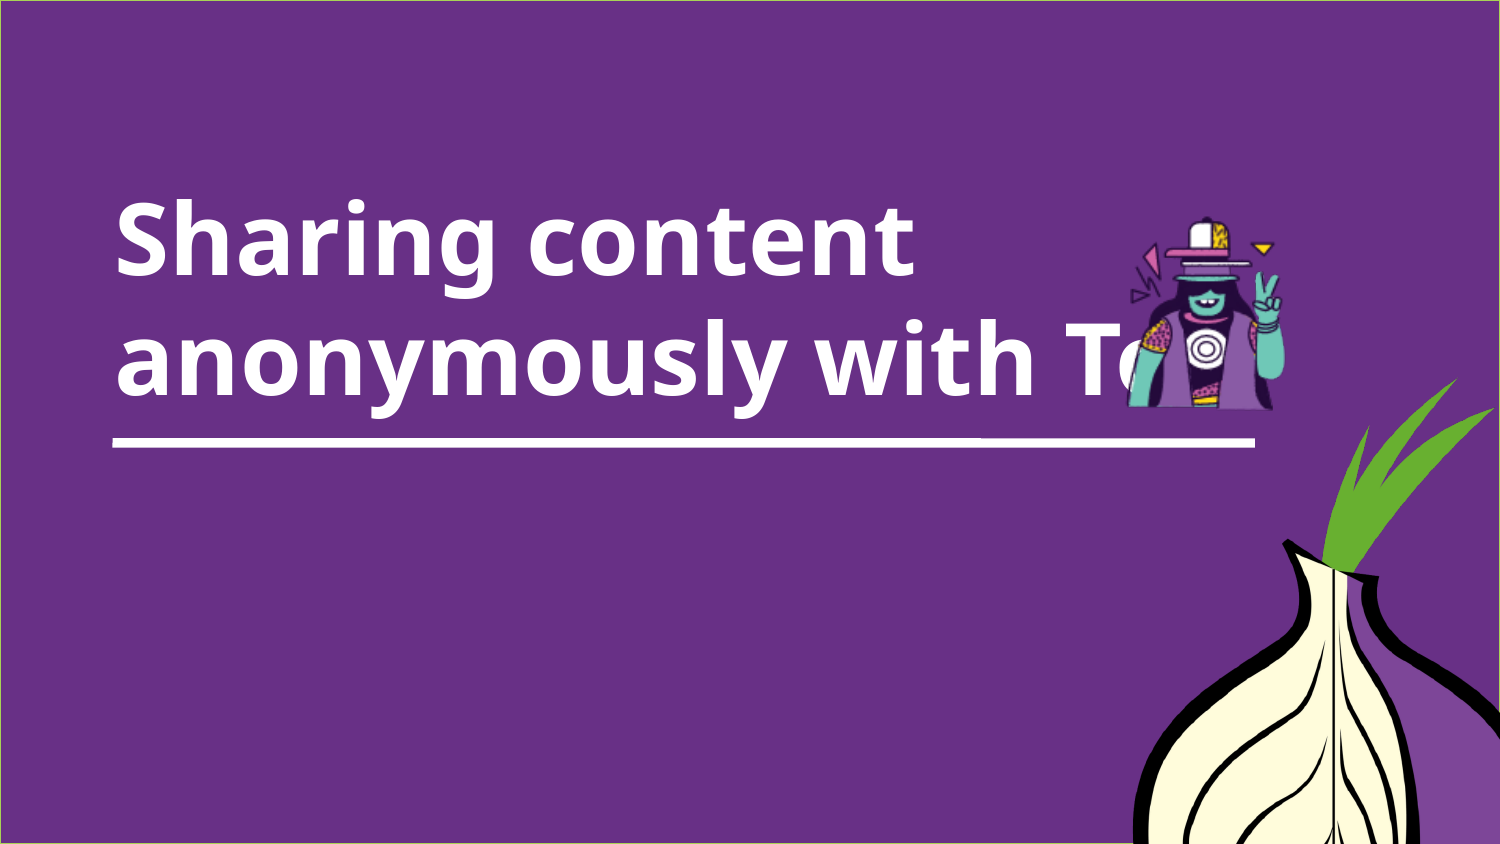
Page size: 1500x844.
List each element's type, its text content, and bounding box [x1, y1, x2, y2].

text_box Sharing content anonymously with Tor [99, 148, 1375, 443]
picture [1057, 195, 1370, 431]
picture [1122, 377, 1500, 844]
